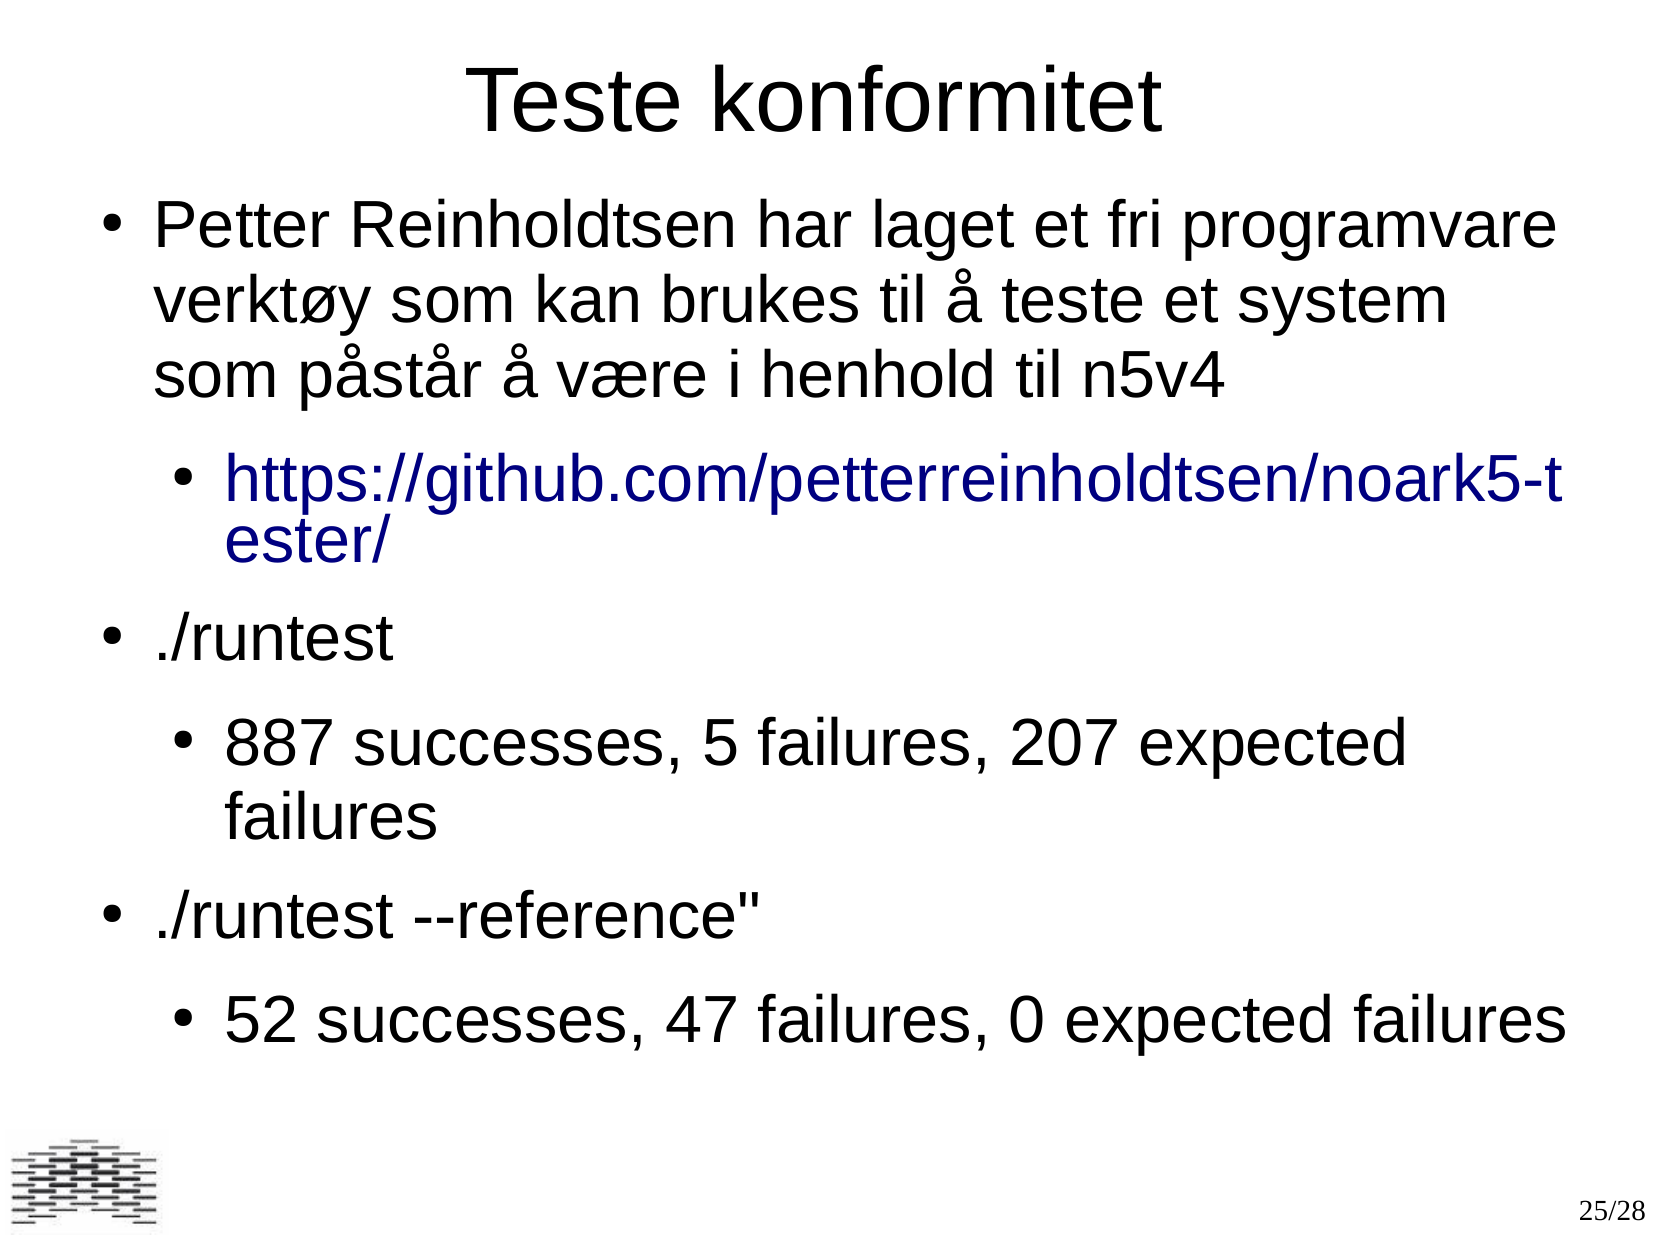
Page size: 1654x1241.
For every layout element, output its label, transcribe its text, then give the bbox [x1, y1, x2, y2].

picture [5, 1129, 169, 1235]
list Petter Reinholdtsen har laget et fri programvare verktøy som kan brukes til å teste et system som påstår å være i henhold til n5v4 https://github.com/petterreinholdtsen/noark5-tester/ ./runtest 887 successes, 5 failures, 207 expected failures ./runtest --reference" 52 successes, 47 failures, 0 expected failures [82, 187, 1571, 1138]
title Teste konformitet [82, 48, 1571, 152]
